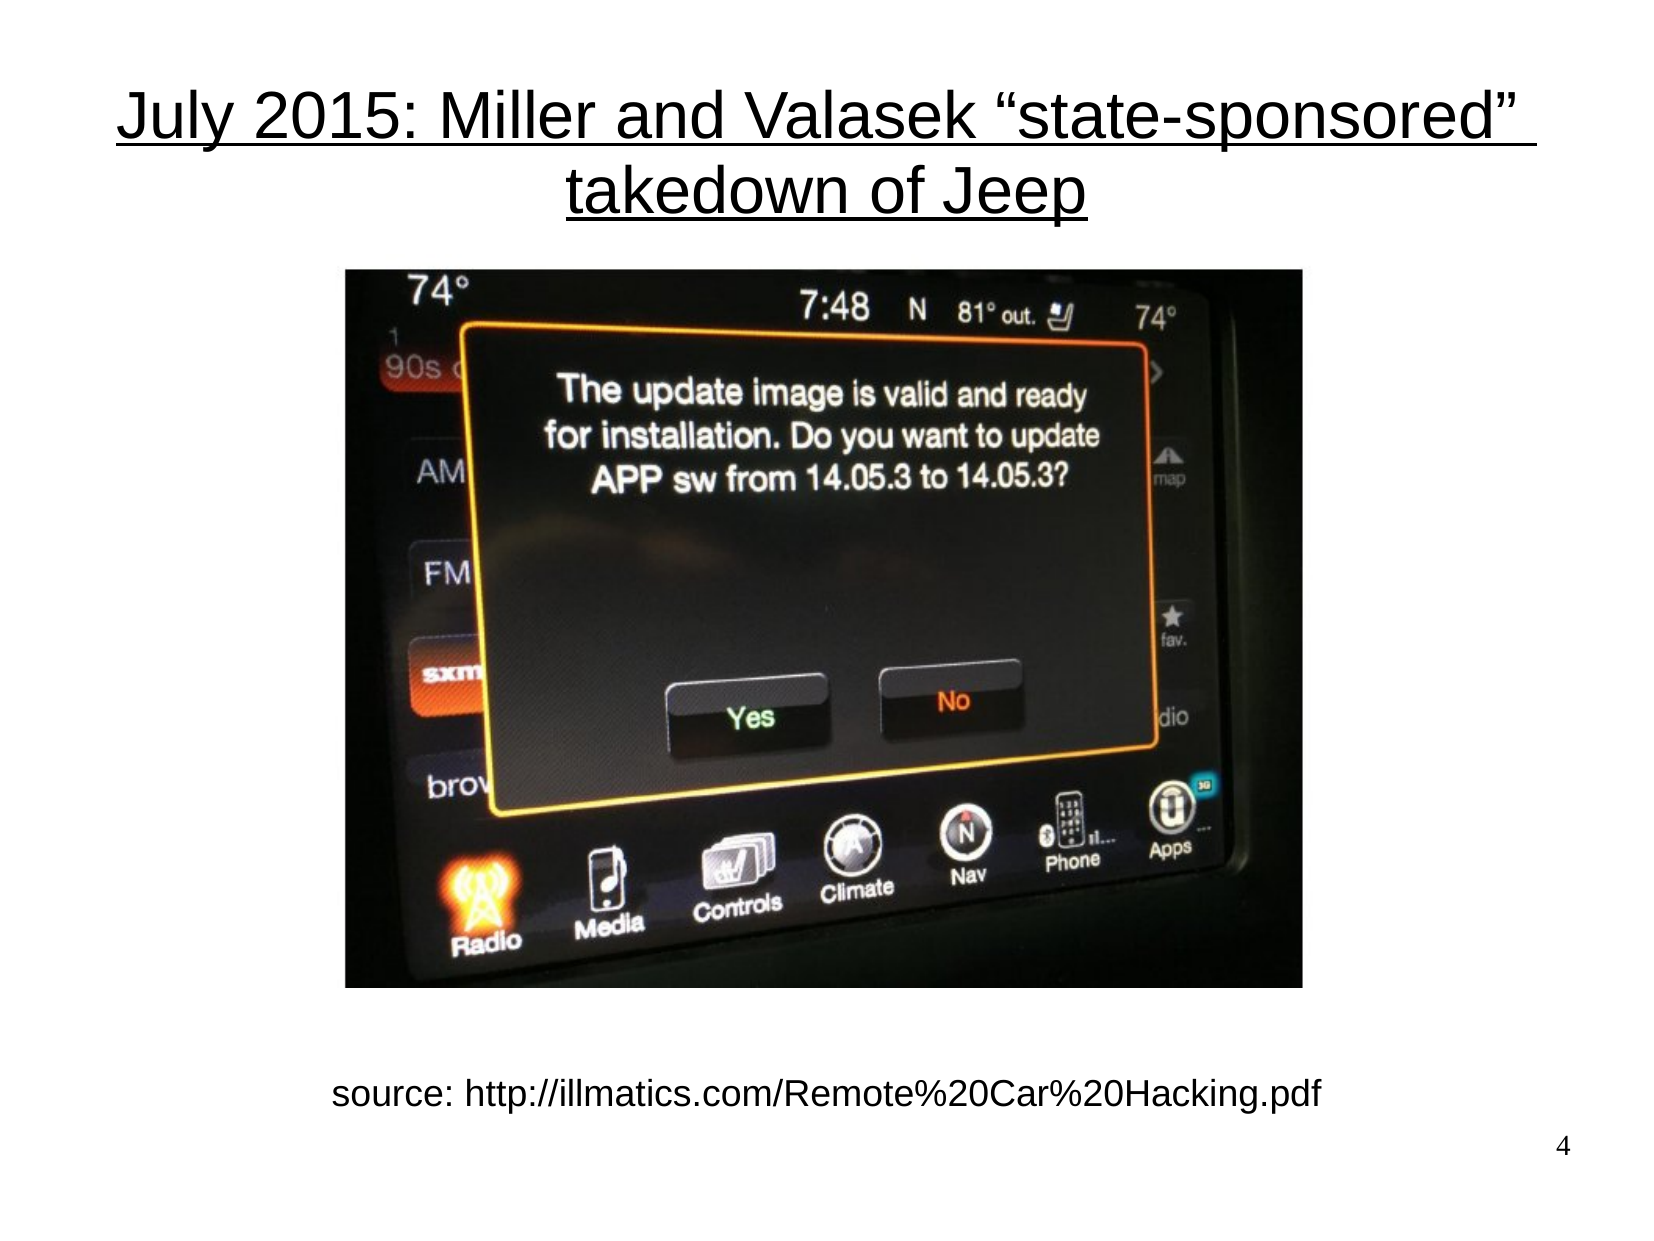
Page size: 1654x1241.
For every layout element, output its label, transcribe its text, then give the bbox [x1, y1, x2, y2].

title July 2015: Miller and Valasek “state-sponsored” takedown of Jeep [82, 49, 1571, 257]
text_box source: http://illmatics.com/Remote%20Car%20Hacking.pdf [316, 1065, 1337, 1122]
picture [286, 254, 1367, 988]
